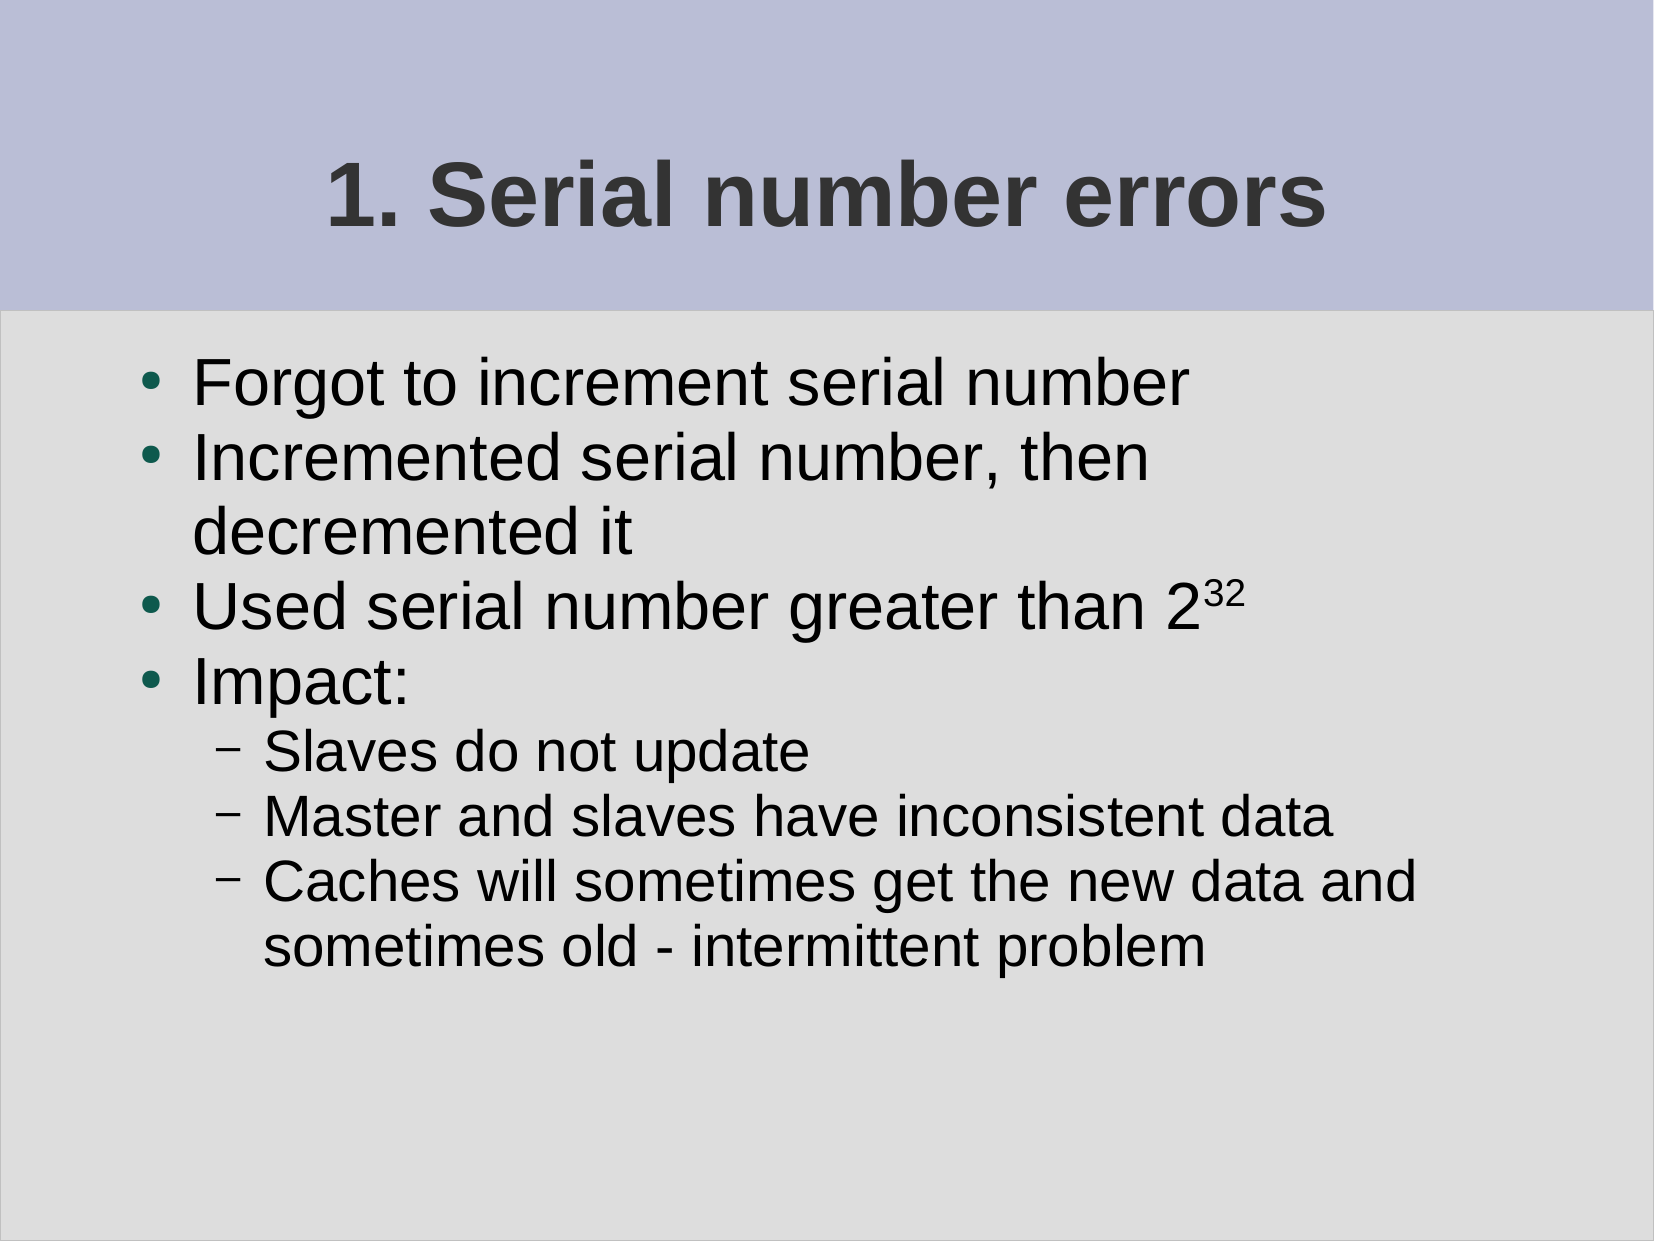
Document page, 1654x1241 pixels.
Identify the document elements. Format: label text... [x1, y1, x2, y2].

list Forgot to increment serial number Incremented serial number, then decremented it Used serial number greater than 232 Impact: Slaves do not update Master and slaves have inconsistent data Caches will sometimes get the new data and sometimes old - intermittent problem [121, 344, 1534, 1127]
title 1. Serial number errors [121, 91, 1534, 299]
